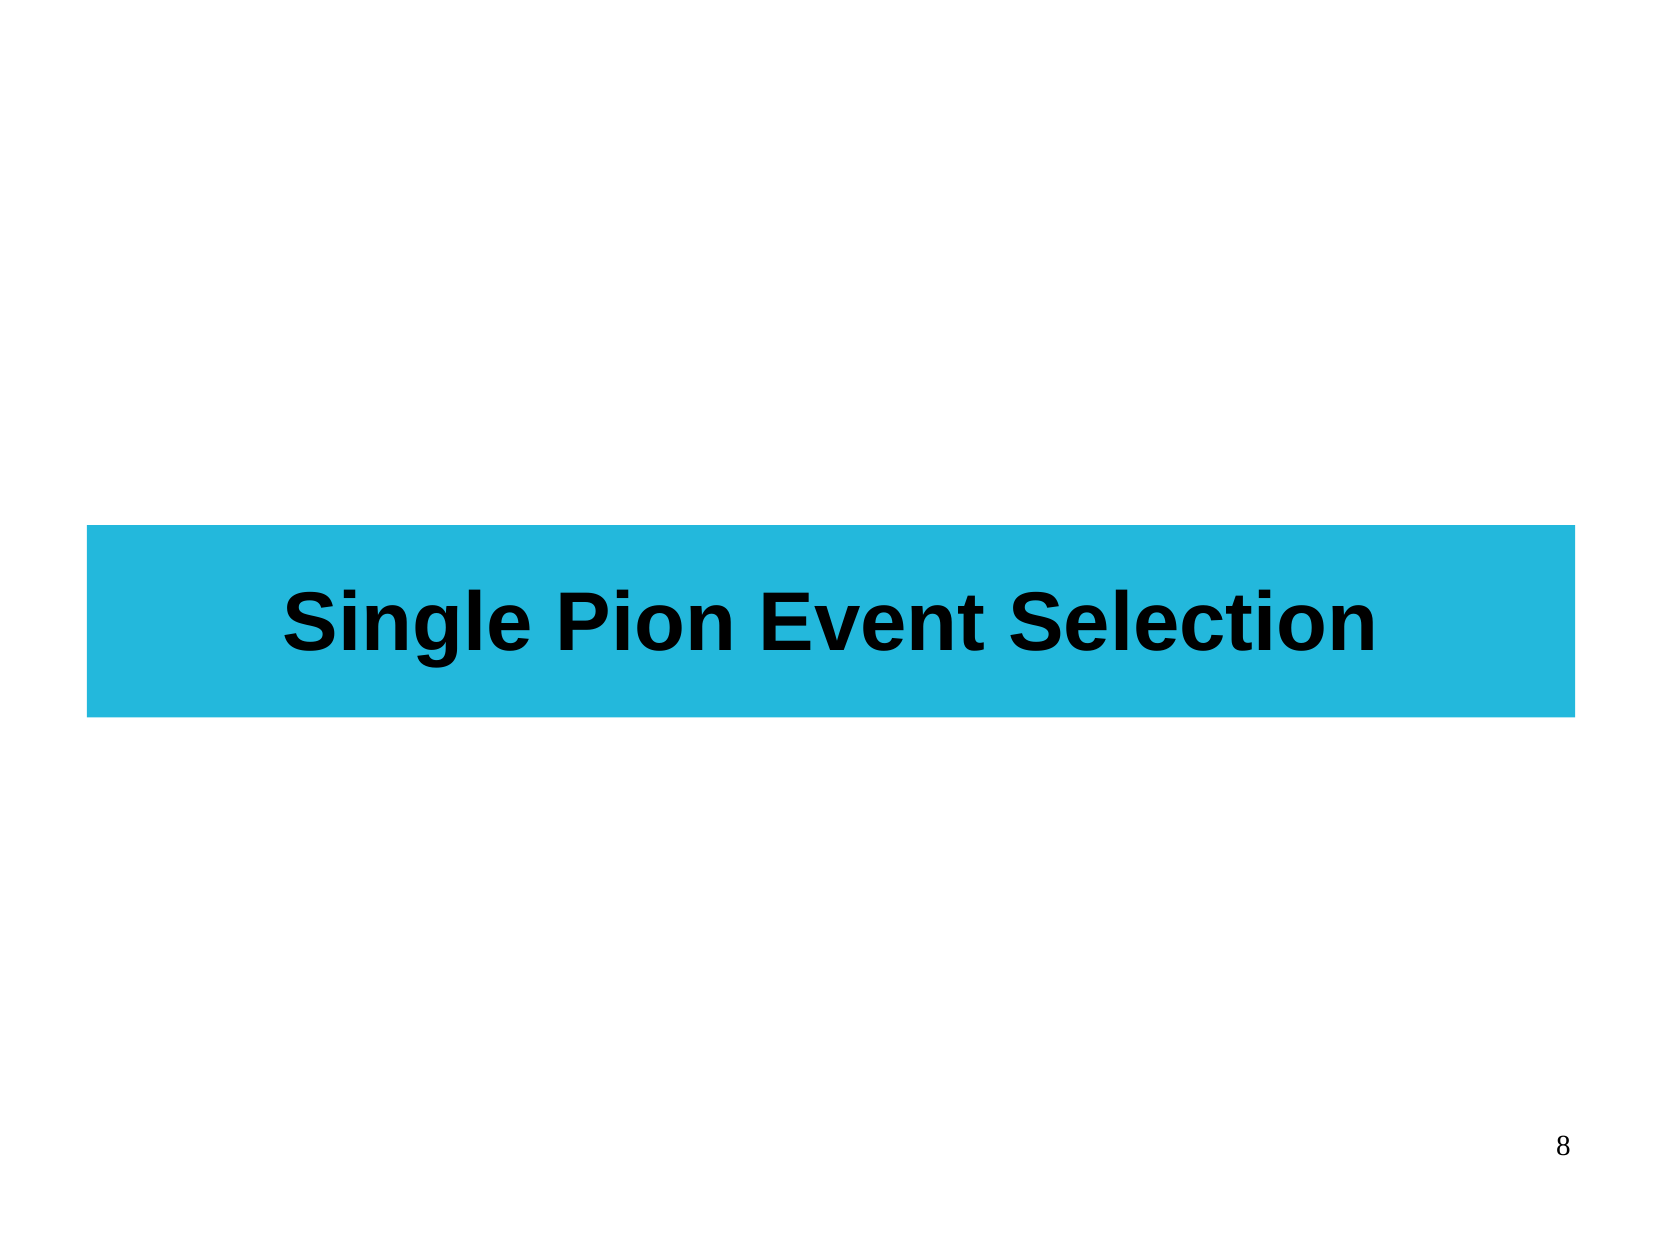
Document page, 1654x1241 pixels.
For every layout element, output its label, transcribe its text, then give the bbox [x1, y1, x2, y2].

title Single Pion Event Selection [86, 525, 1576, 718]
